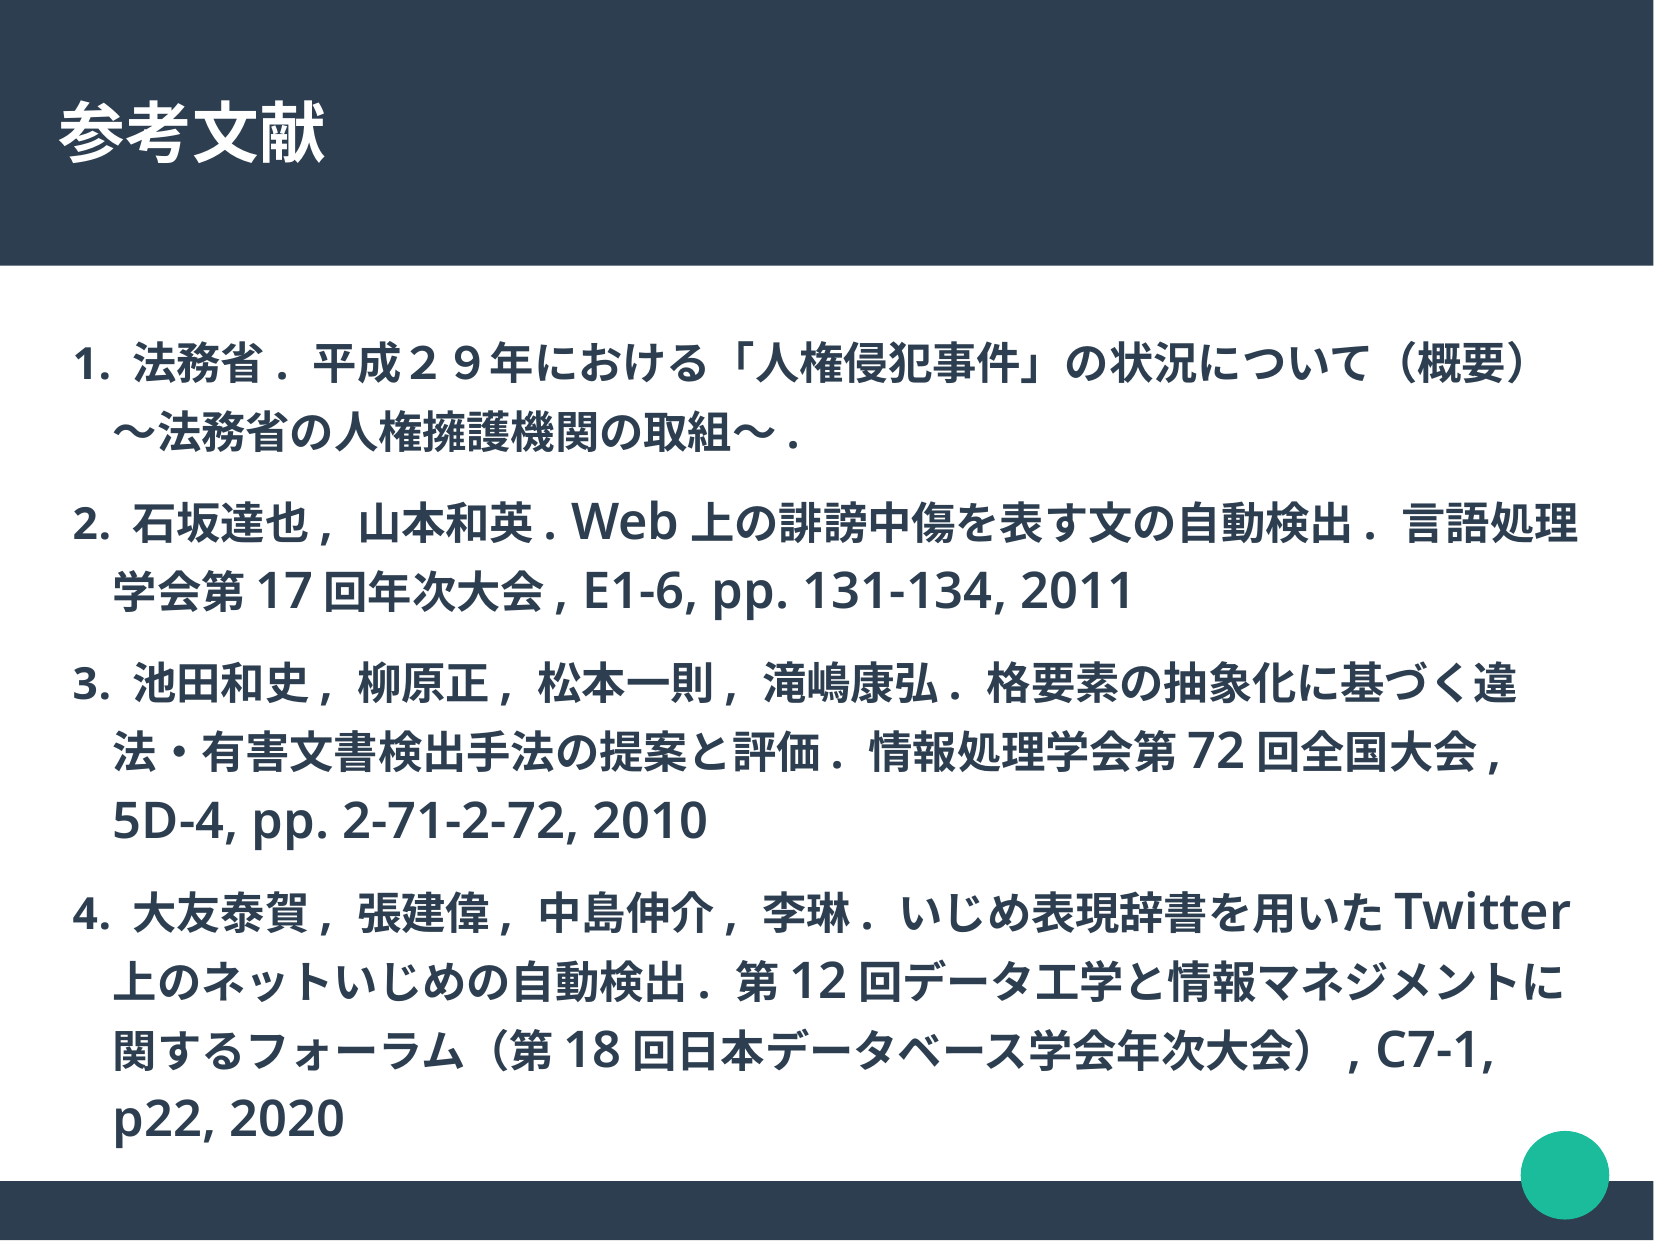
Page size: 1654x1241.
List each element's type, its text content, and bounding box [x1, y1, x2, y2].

title 参考文献 [59, 49, 1595, 207]
list 法務省. 平成２９年における「人権侵犯事件」の状況について（概要）～法務省の人権擁護機関の取組～. 石坂達也, 山本和英. Web上の誹謗中傷を表す文の自動検出. 言語処理学会第17回年次大会, E1-6, pp. 131-134, 2011 池田和史, 柳原正, 松本一則, 滝嶋康弘. 格要素の抽象化に基づく違法・有害文書検出手法の提案と評価. 情報処理学会第72回全国大会, 5D-4, pp. 2-71-2-72, 2010 大友泰賀, 張建偉, 中島伸介, 李琳. いじめ表現辞書を用いたTwitter上のネットいじめの自動検出. 第12回データ工学と情報マネジメントに関するフォーラム（第18回日本データベース学会年次大会）, C7-1, p22, 2020 [59, 324, 1595, 1152]
